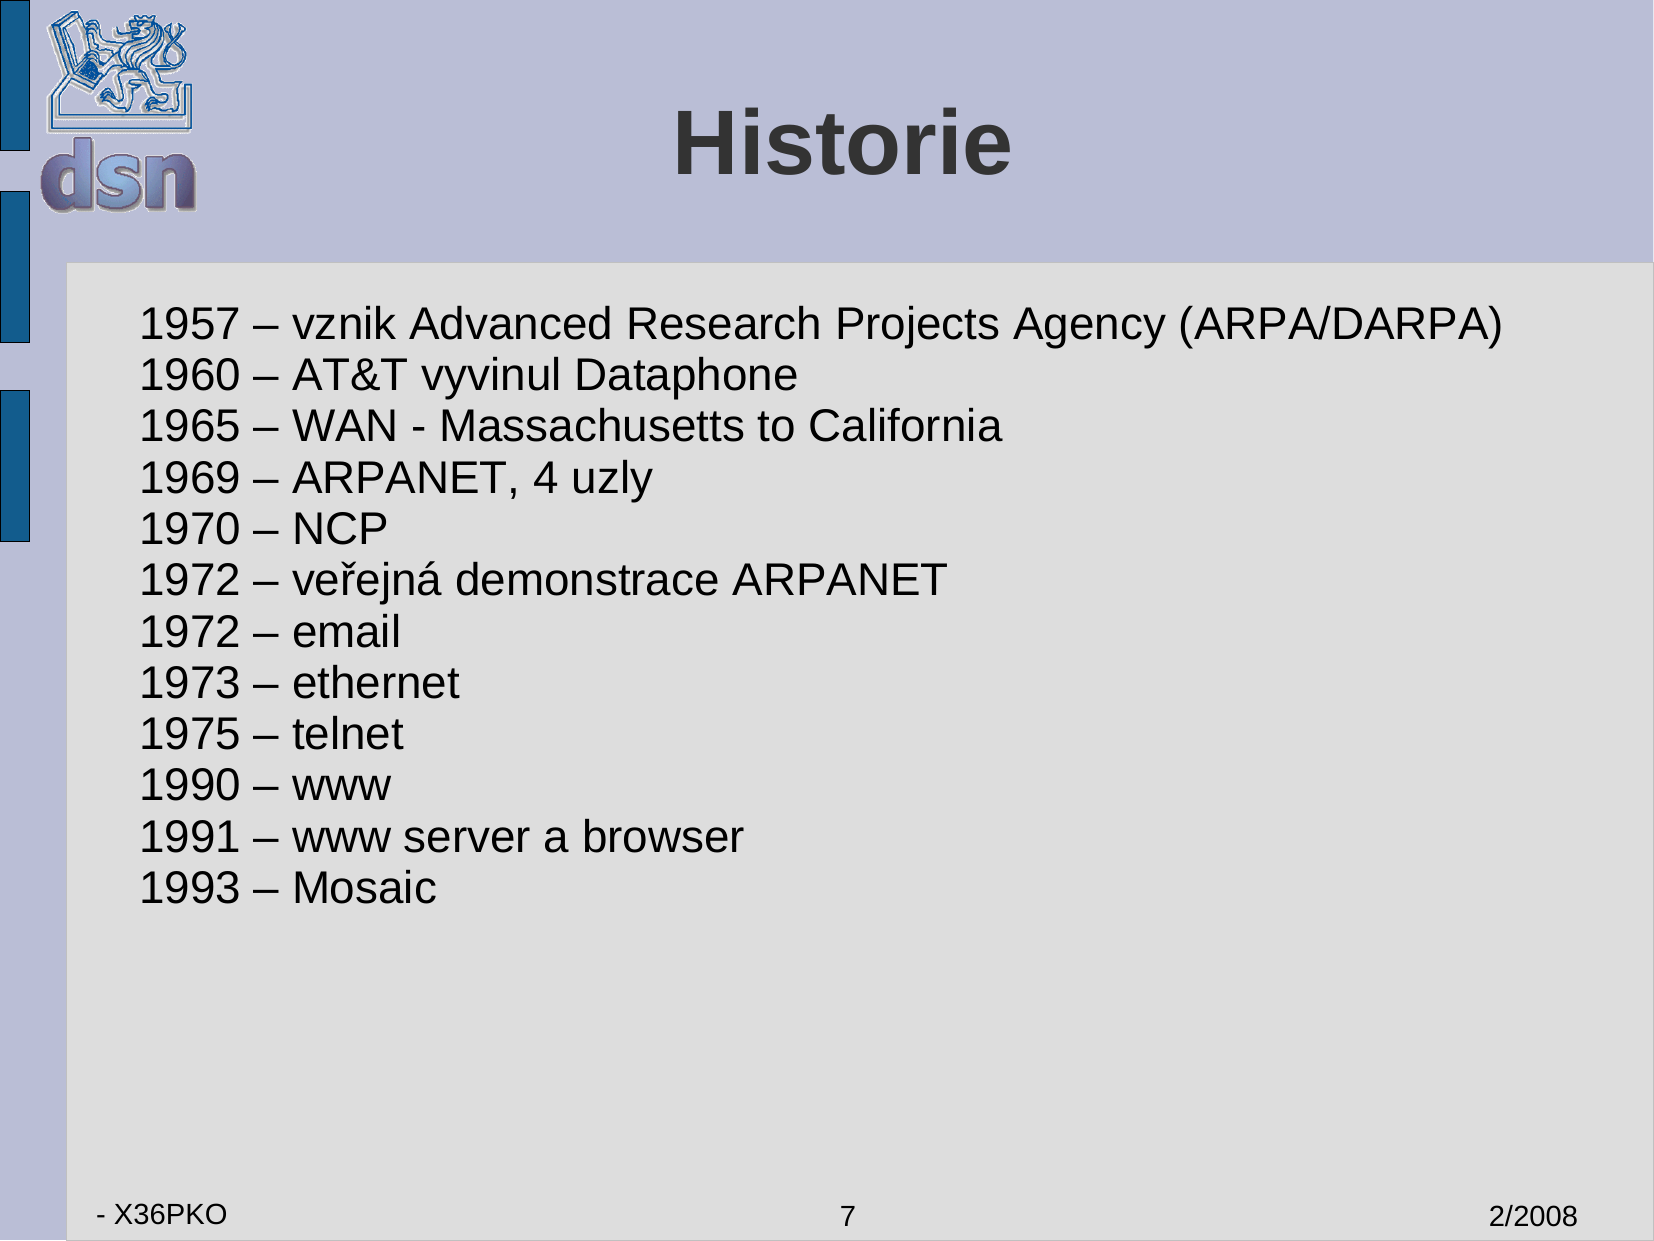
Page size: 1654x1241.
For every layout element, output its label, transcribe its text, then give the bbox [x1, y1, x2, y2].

title Historie [210, 39, 1478, 247]
list 1957 – vznik Advanced Research Projects Agency (ARPA/DARPA) 1960 – AT&T vyvinul Dataphone 1965 – WAN - Massachusetts to California 1969 – ARPANET, 4 uzly 1970 – NCP 1972 – veřejná demonstrace ARPANET 1972 – email 1973 – ethernet 1975 – telnet 1990 – www 1991 – www server a browser 1993 – Mosaic [121, 297, 1534, 1126]
picture [10, 10, 223, 230]
